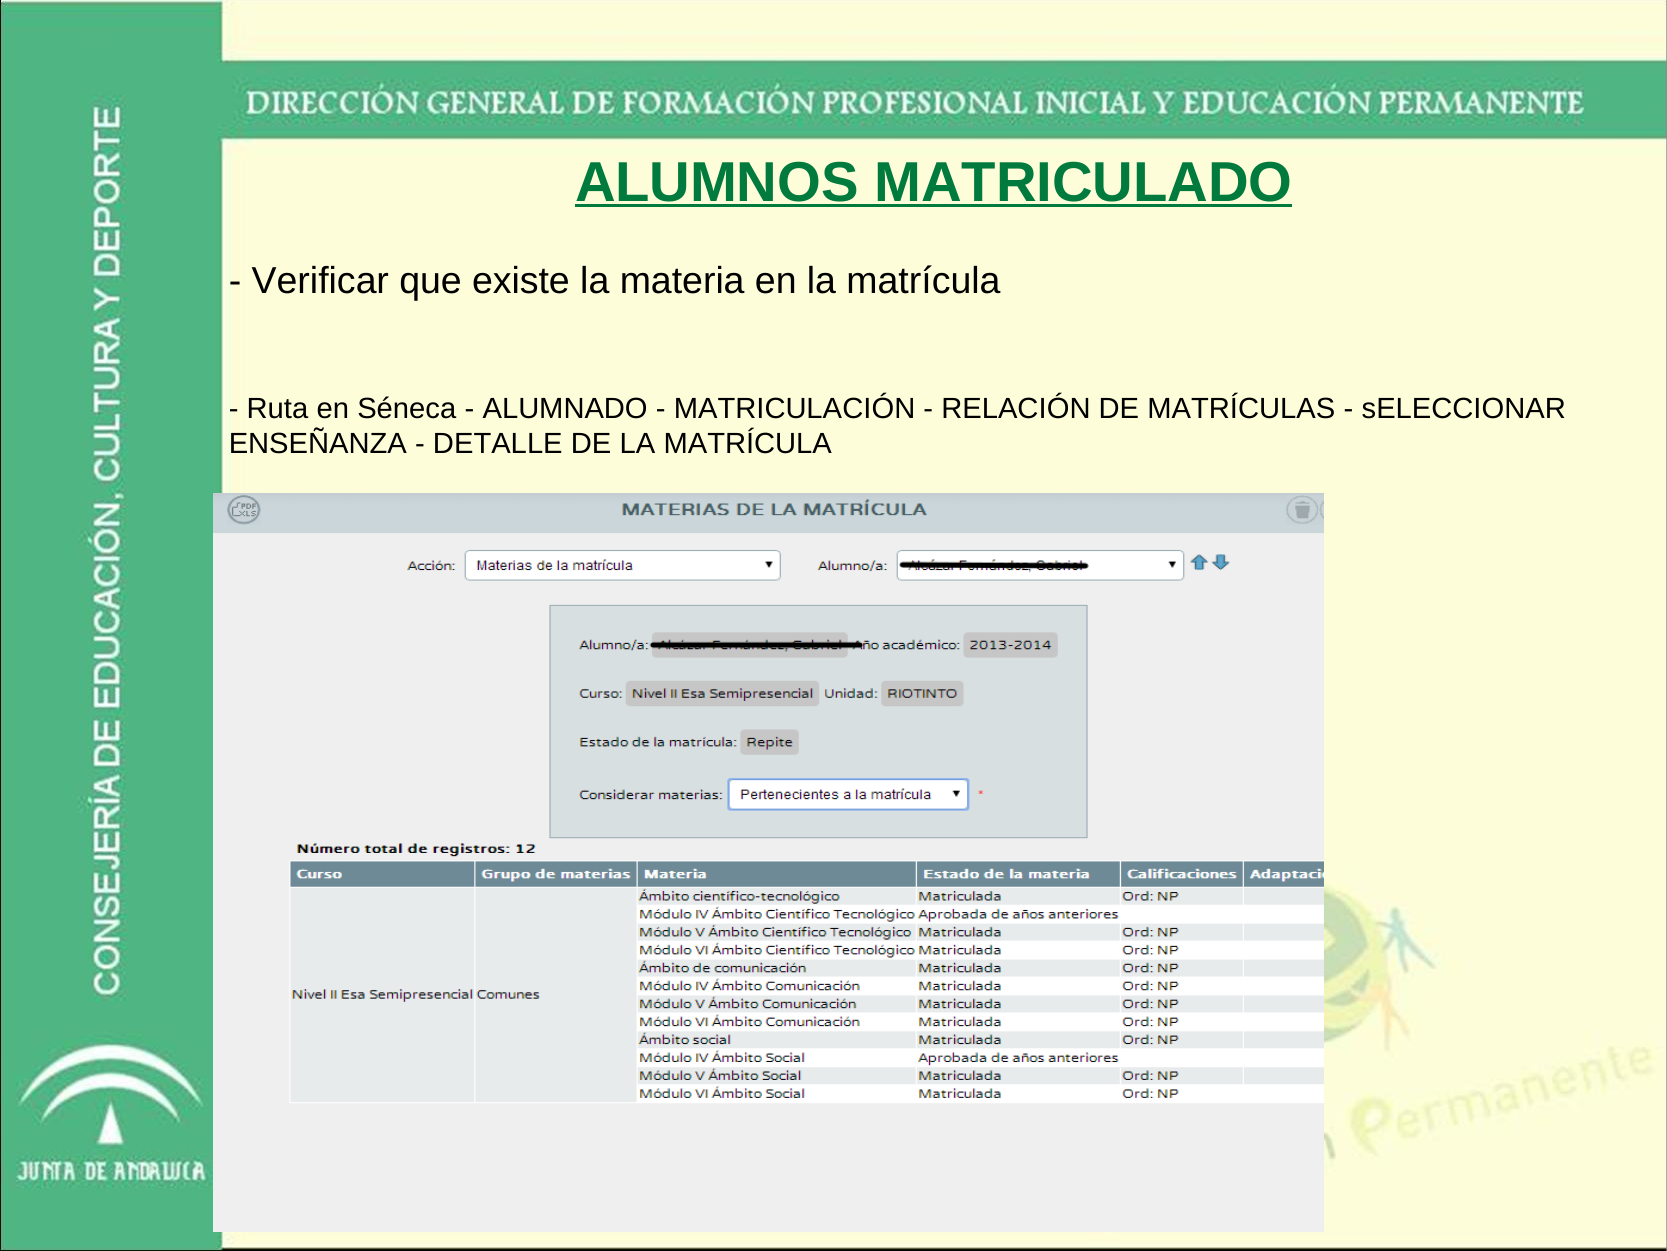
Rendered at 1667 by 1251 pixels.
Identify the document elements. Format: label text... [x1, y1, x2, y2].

text_box ALUMNOS MATRICULADO [273, 149, 1594, 214]
picture [0, 0, 1667, 1251]
text_box - Ruta en Séneca - ALUMNADO - MATRICULACIÓN - RELACIÓN DE MATRÍCULAS - sELECCIONAR ENSEÑANZA - DETALLE DE LA MATRÍCULA [213, 329, 1654, 520]
text_box - Verificar que existe la materia en la matrícula [213, 214, 1595, 343]
